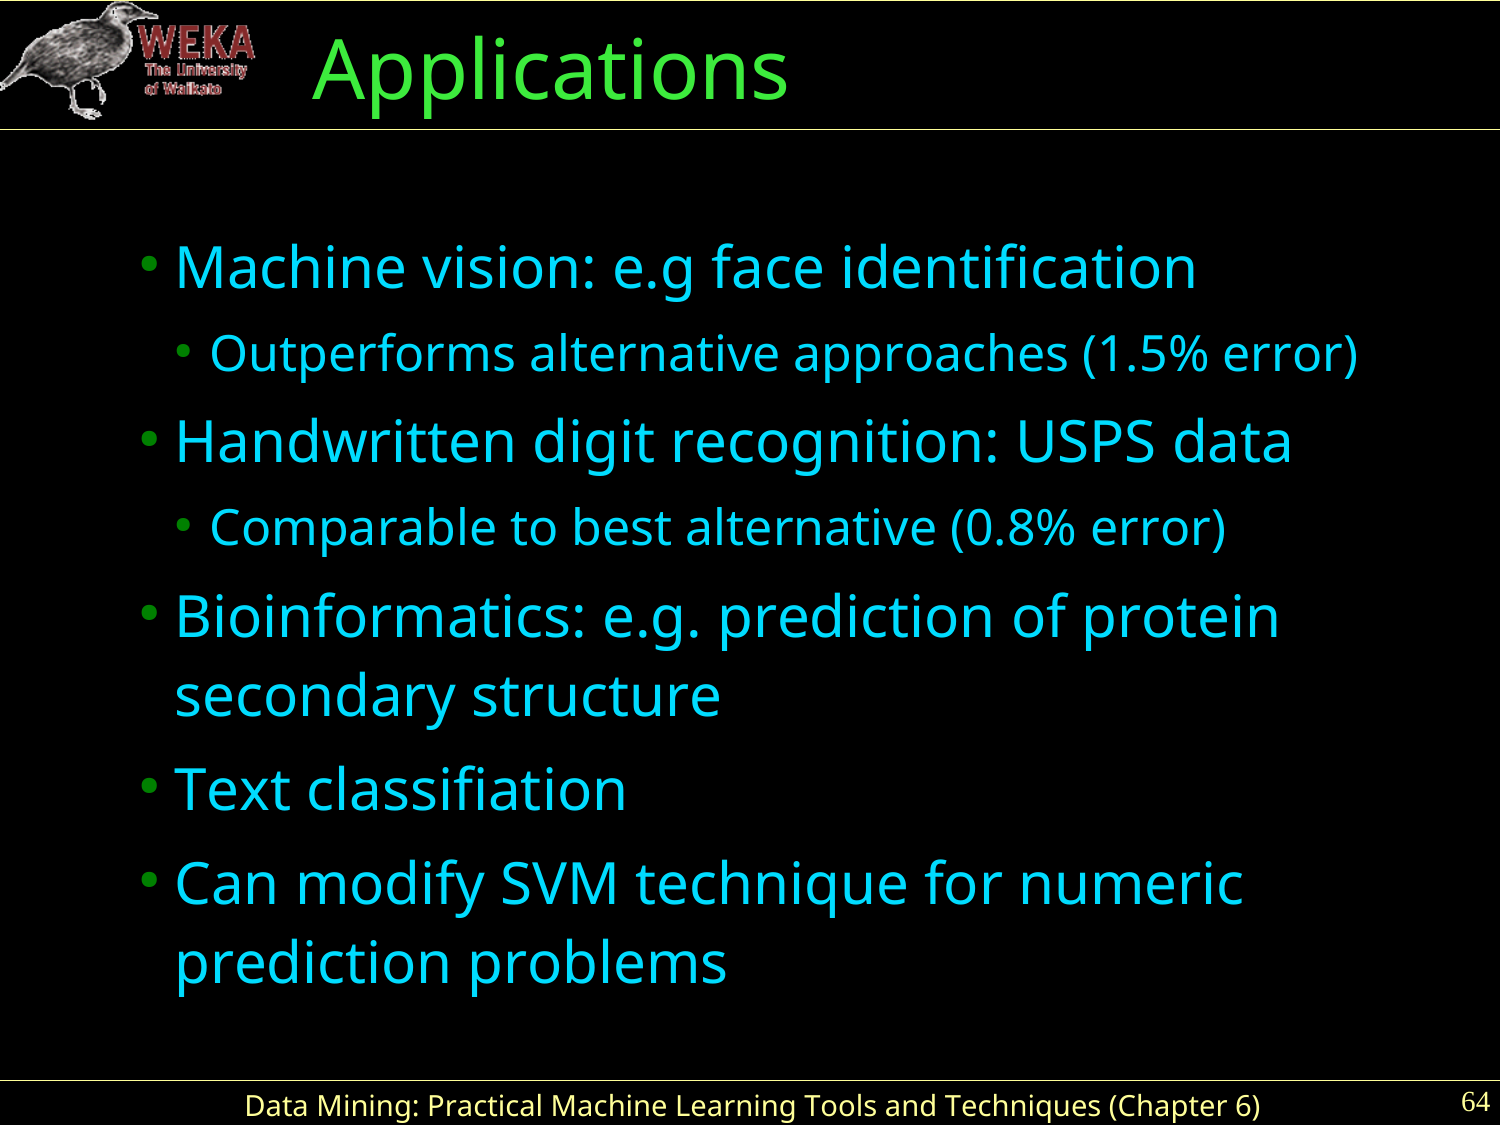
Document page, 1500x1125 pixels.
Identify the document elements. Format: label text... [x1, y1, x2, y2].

list Machine vision: e.g face identification Outperforms alternative approaches (1.5% error) Handwritten digit recognition: USPS data Comparable to best alternative (0.8% error) Bioinformatics: e.g. prediction of protein secondary structure Text classifiation Can modify SVM technique for numeric prediction problems [88, 218, 1388, 894]
picture [0, 1, 266, 129]
title Applications [297, 0, 1500, 148]
